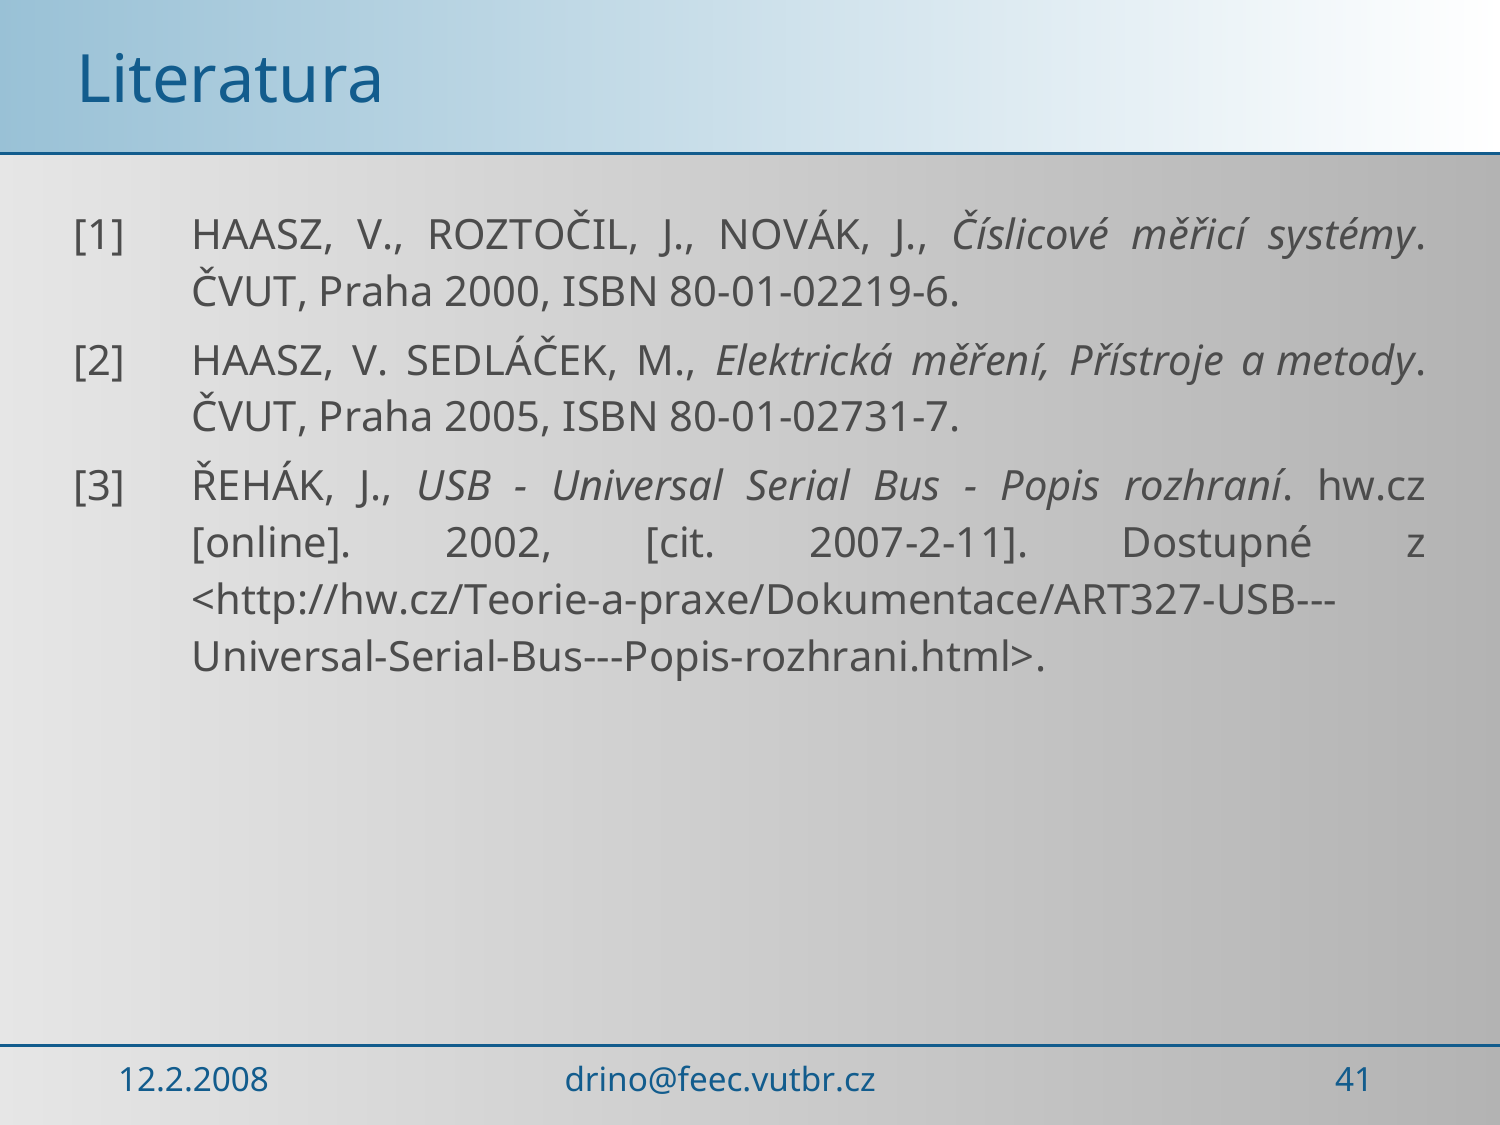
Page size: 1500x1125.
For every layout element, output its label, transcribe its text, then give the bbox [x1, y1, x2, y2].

text_box 12.2.2008 [103, 1049, 432, 1125]
text_box <číslo> [1075, 1049, 1388, 1125]
text_box drino@feec.vutbr.cz [454, 1049, 987, 1125]
text_box [1] HAASZ, V., ROZTOČIL, J., NOVÁK, J., Číslicové měřicí systémy. ČVUT, Praha 2000, ISBN 80-01-02219-6. [2] HAASZ, V. SEDLÁČEK, M., Elektrická měření, Přístroje a metody. ČVUT, Praha 2005, ISBN 80-01-02731-7. [3] ŘEHÁK, J., USB - Universal Serial Bus - Popis rozhraní. hw.cz [online]. 2002, [cit. 2007-2-11]. Dostupné z <http://hw.cz/Teorie-a-praxe/Dokumentace/ART327-USB---Universal-Serial-Bus---Popis-rozhrani.html>. [59, 196, 1442, 761]
title Literatura [0, 0, 1500, 152]
